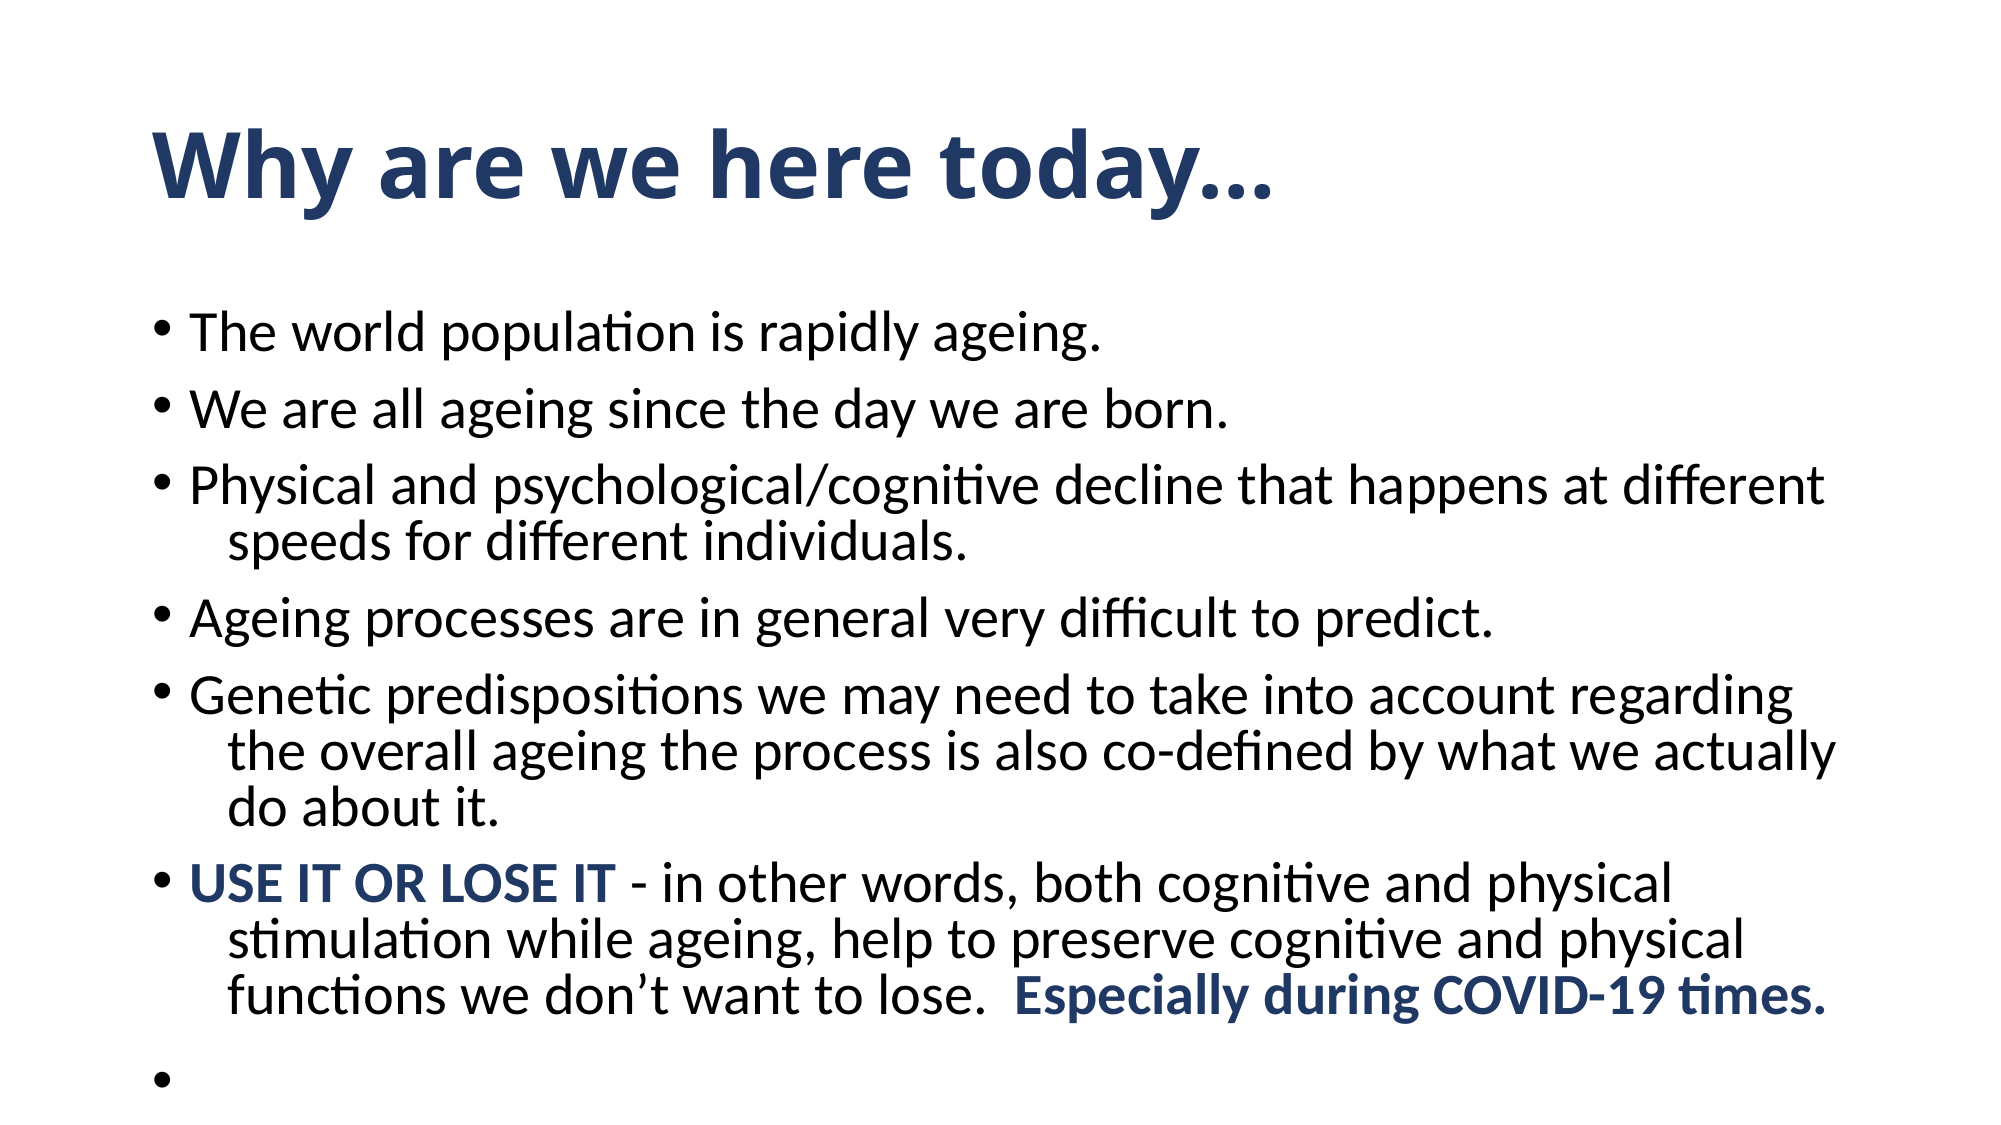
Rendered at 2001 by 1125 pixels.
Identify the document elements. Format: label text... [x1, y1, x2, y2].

title Why are we here today… [137, 59, 1863, 278]
list The world population is rapidly ageing. We are all ageing since the day we are born. Physical and psychological/cognitive decline that happens at different speeds for different individuals. Ageing processes are in general very difficult to predict. Genetic predispositions we may need to take into account regarding the overall ageing the process is also co-defined by what we actually do about it. USE IT OR LOSE IT - in other words, both cognitive and physical stimulation while ageing, help to preserve cognitive and physical functions we don’t want to lose. Especially during COVID-19 times. [137, 299, 1863, 1043]
